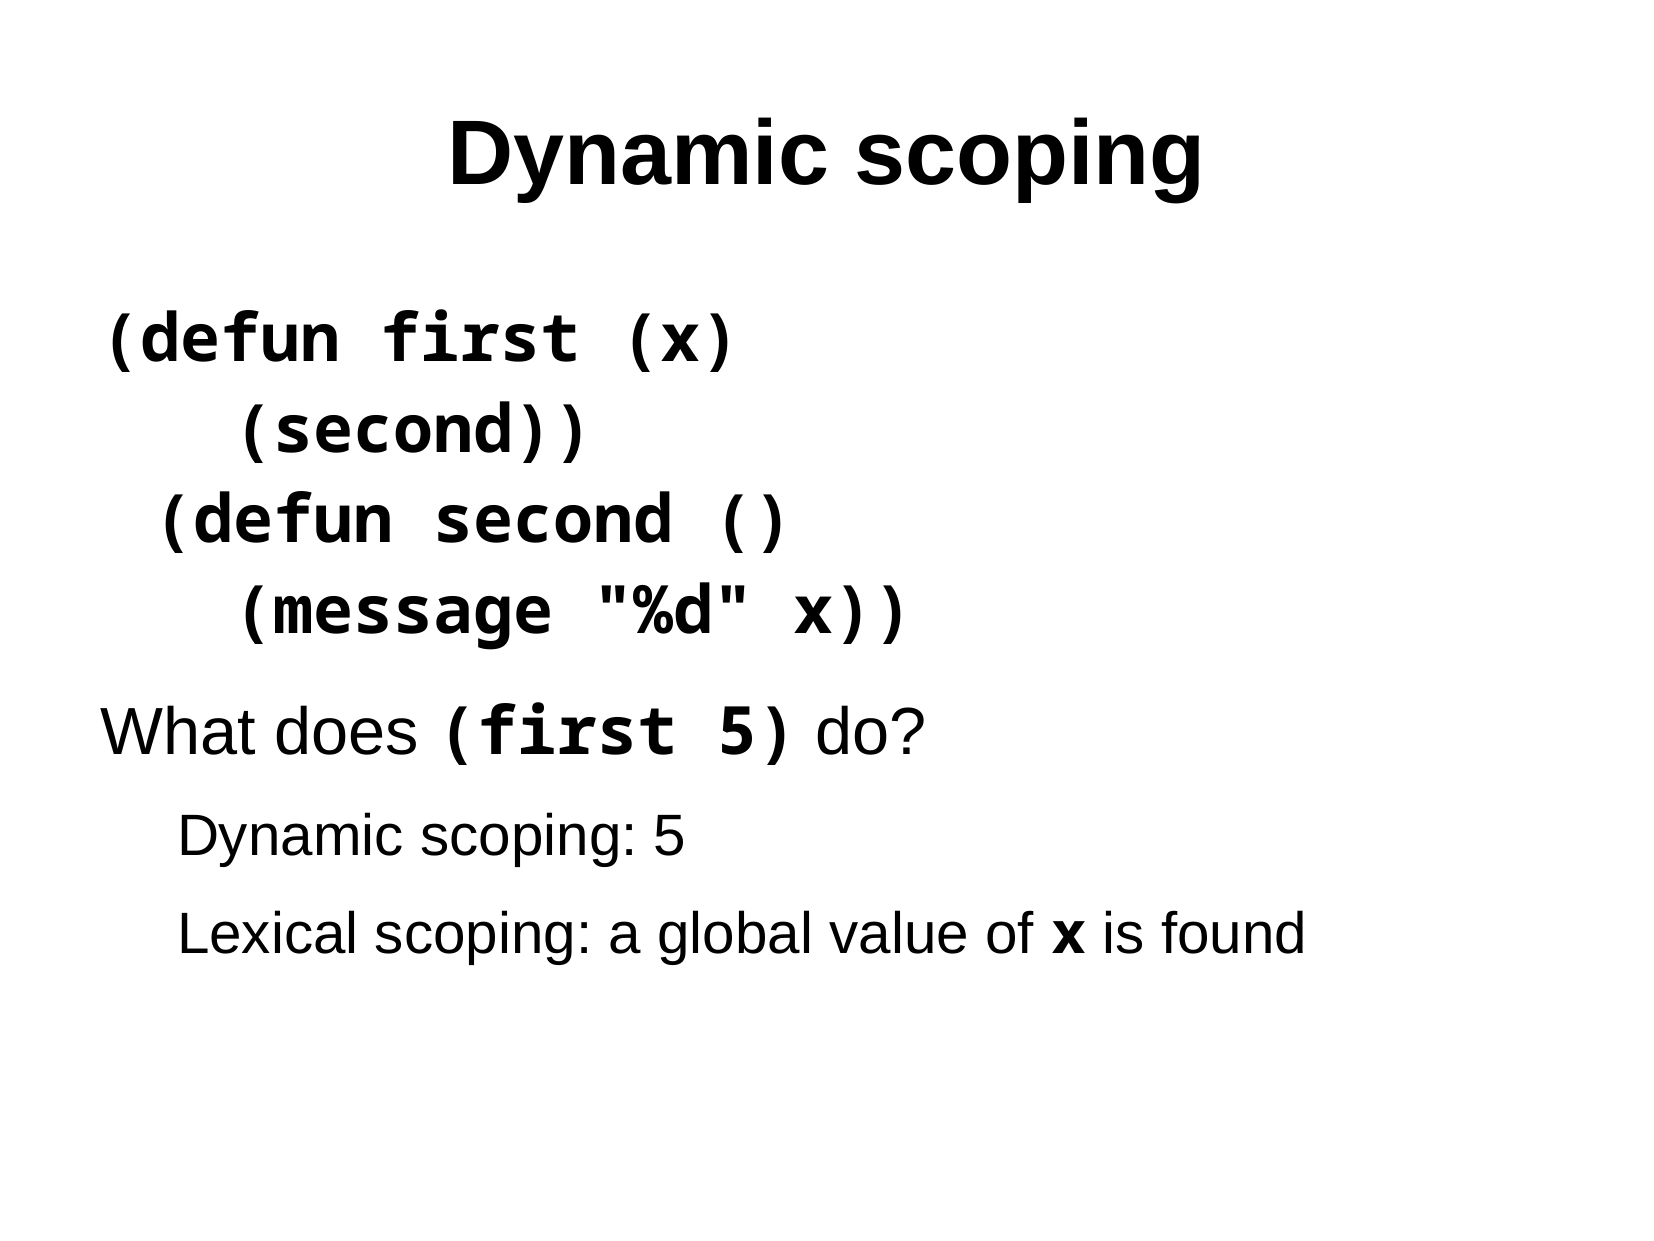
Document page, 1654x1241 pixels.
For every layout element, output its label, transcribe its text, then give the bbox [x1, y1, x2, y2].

list (defun first (x) (second)) (defun second () (message "%d" x)) What does (first 5) do? Dynamic scoping: 5 Lexical scoping: a global value of x is found [82, 290, 1571, 1094]
title Dynamic scoping [82, 56, 1571, 250]
